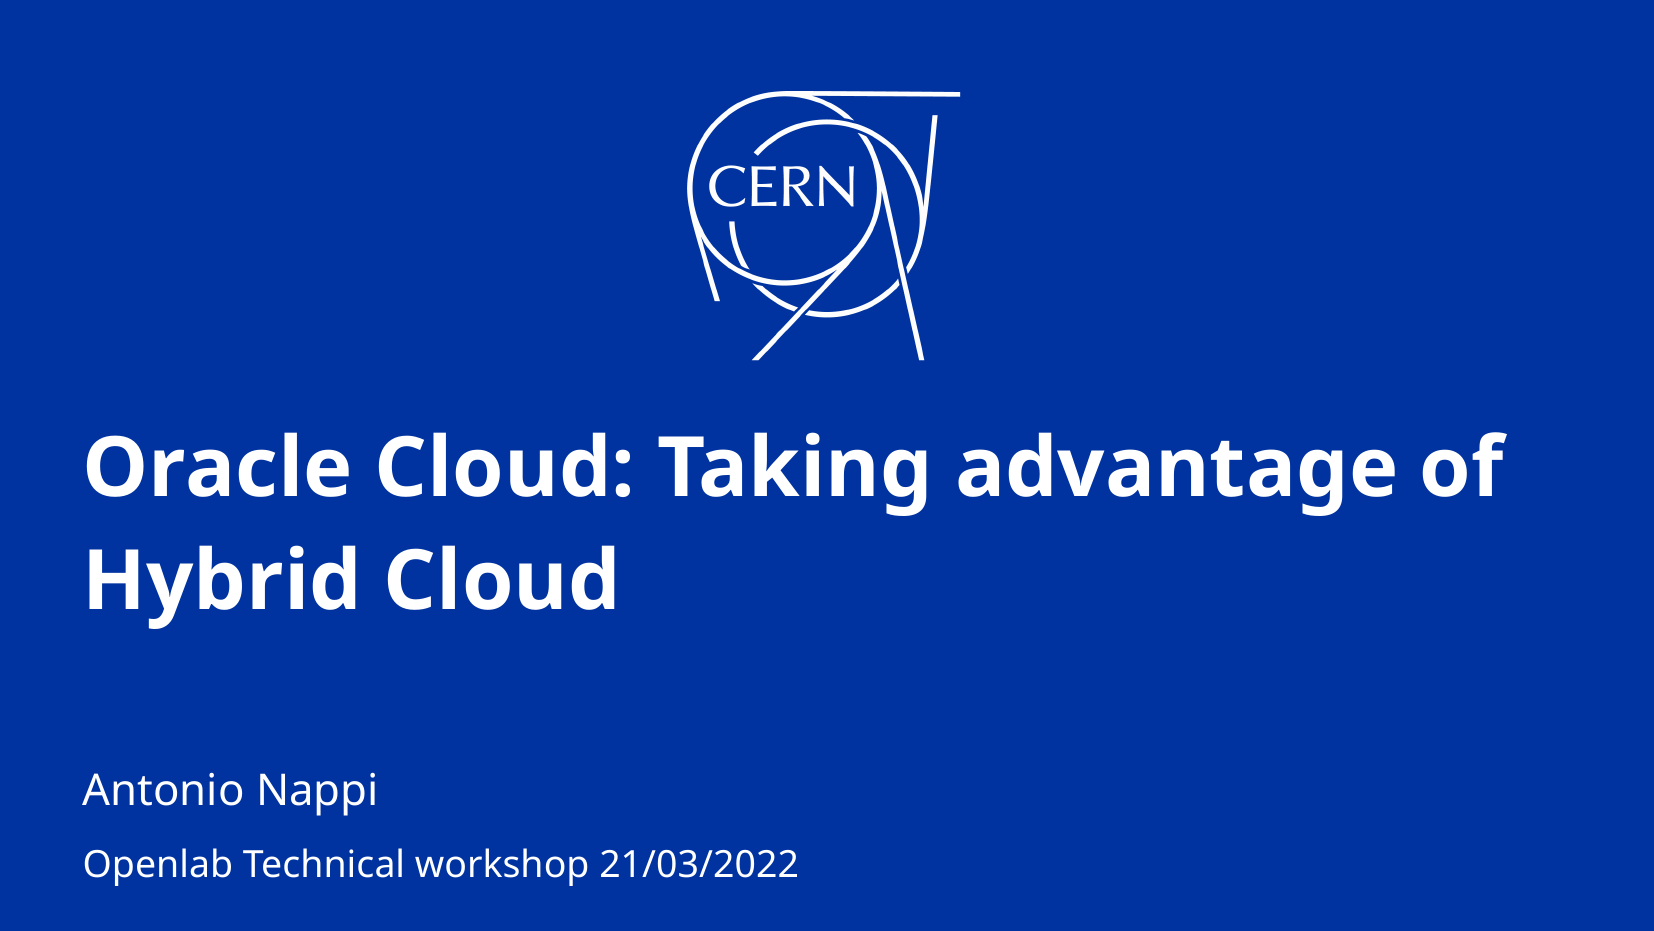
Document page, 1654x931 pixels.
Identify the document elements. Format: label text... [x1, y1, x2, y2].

picture [679, 82, 971, 372]
title Oracle Cloud: Taking advantage of Hybrid Cloud [82, 407, 1571, 728]
list Antonio Nappi Openlab Technical workshop 21/03/2022 [82, 758, 1571, 898]
